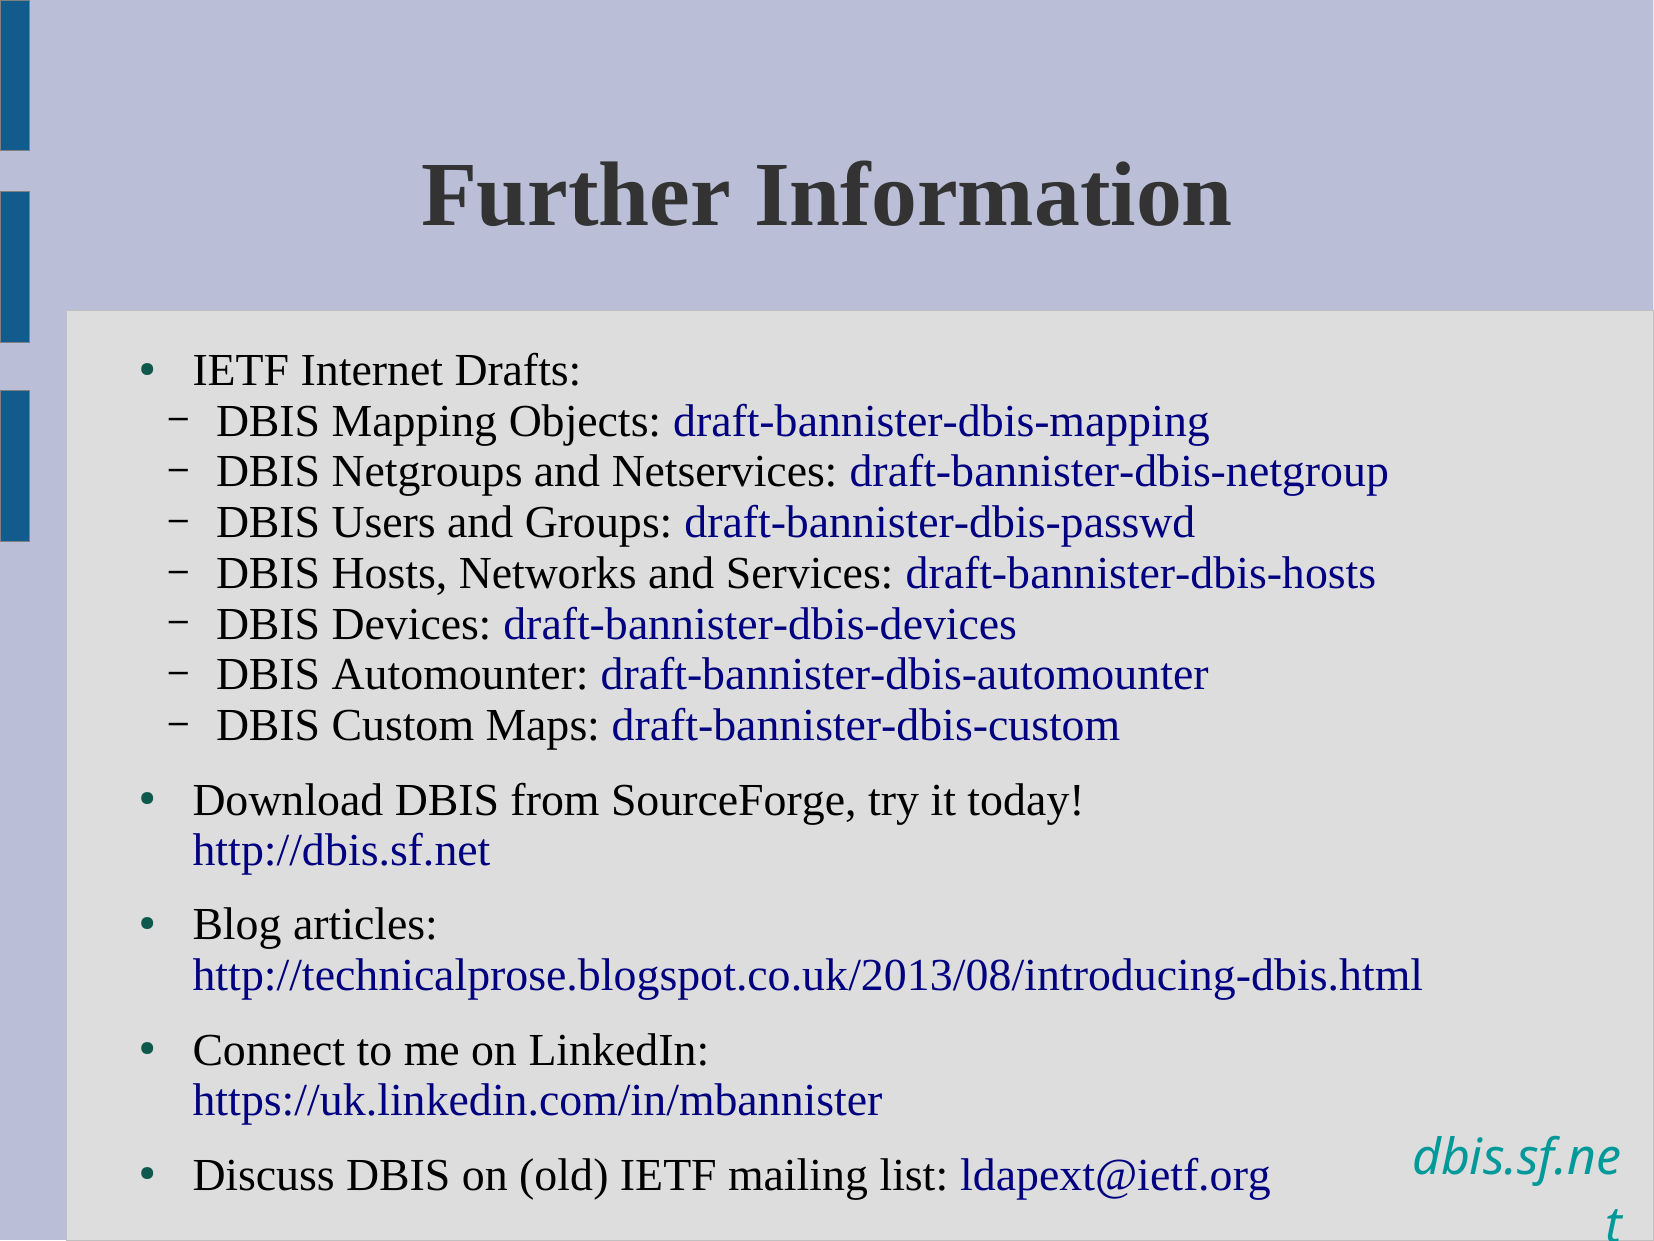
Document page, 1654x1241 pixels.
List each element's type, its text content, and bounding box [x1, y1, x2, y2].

text_box dbis.sf.net [1402, 1143, 1622, 1236]
title Further Information [121, 91, 1534, 299]
list IETF Internet Drafts: DBIS Mapping Objects: draft-bannister-dbis-mapping DBIS Netgroups and Netservices: draft-bannister-dbis-netgroup DBIS Users and Groups: draft-bannister-dbis-passwd DBIS Hosts, Networks and Services: draft-bannister-dbis-hosts DBIS Devices: draft-bannister-dbis-devices DBIS Automounter: draft-bannister-dbis-automounter DBIS Custom Maps: draft-bannister-dbis-custom Download DBIS from SourceForge, try it today! http://dbis.sf.net Blog articles: http://technicalprose.blogspot.co.uk/2013/08/introducing-dbis.html Connect to me on LinkedIn: https://uk.linkedin.com/in/mbannister Discuss DBIS on (old) IETF mailing list: ldapext@ietf.org [121, 344, 1534, 1217]
